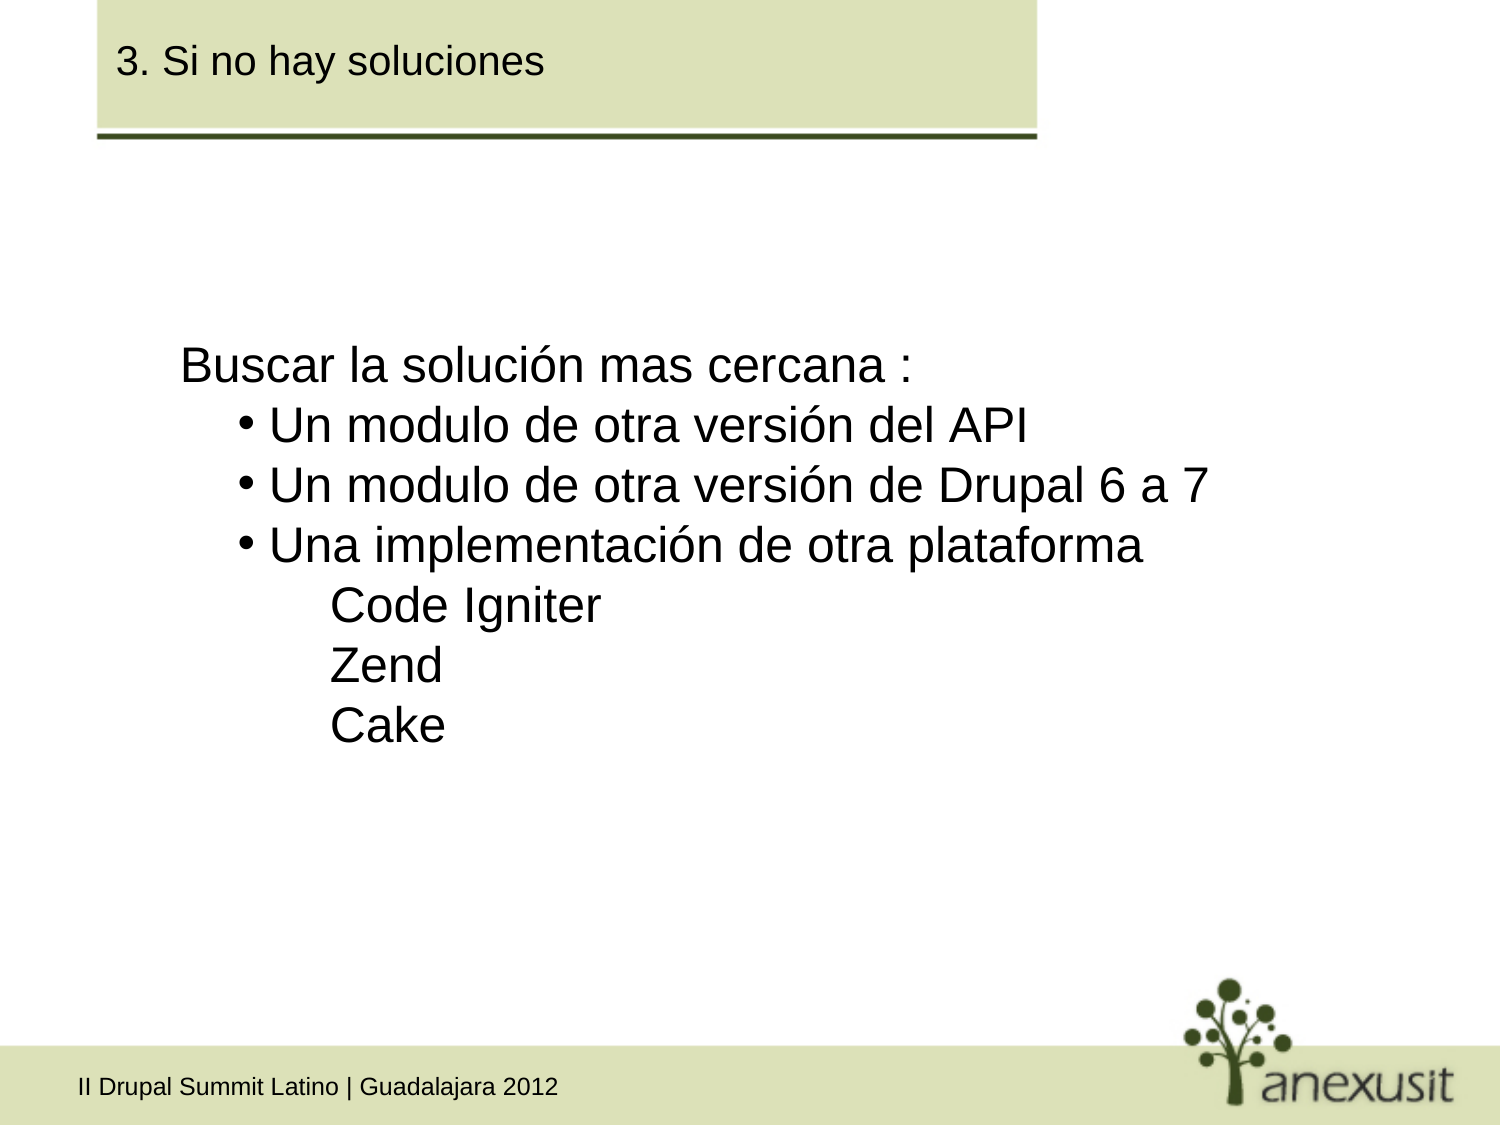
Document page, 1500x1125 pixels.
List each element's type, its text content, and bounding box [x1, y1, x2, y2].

text_box II Drupal Summit Latino | Guadalajara 2012 [63, 1062, 1064, 1109]
picture [0, 0, 1500, 1125]
text_box 3. Si no hay soluciones [100, 0, 827, 119]
text_box Buscar la solución mas cercana : Un modulo de otra versión del API Un modulo de otra versión de Drupal 6 a 7 Una implementación de otra plataforma Code Igniter Zend Cake [147, 324, 1388, 916]
